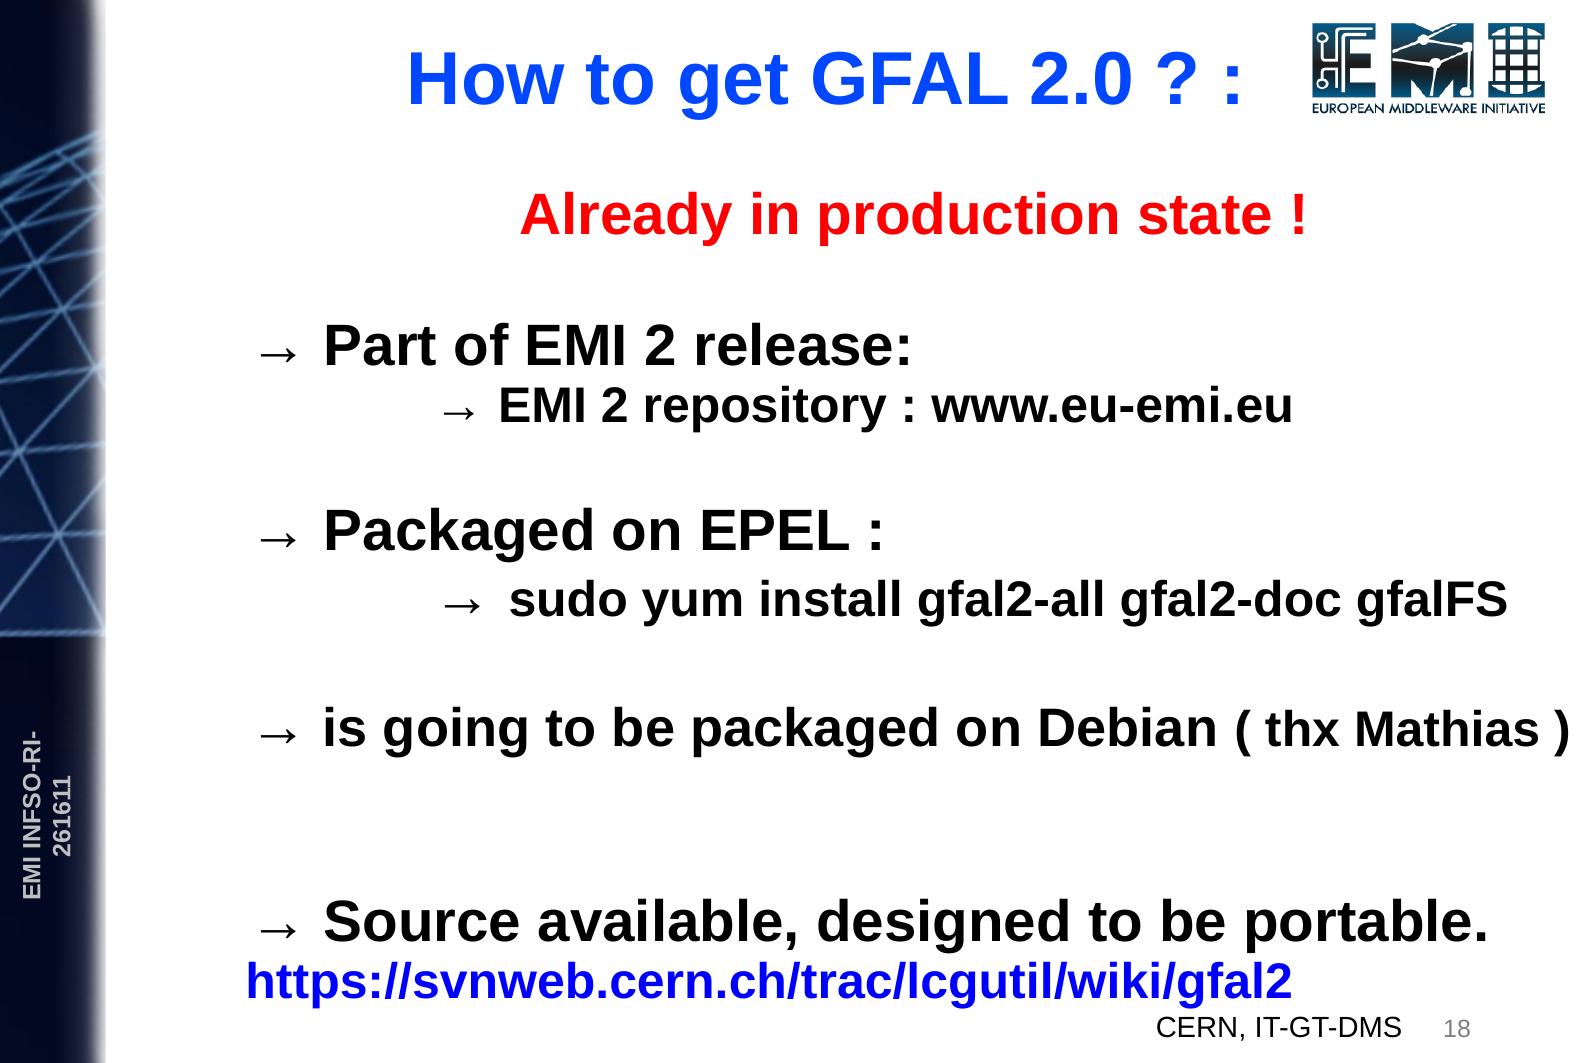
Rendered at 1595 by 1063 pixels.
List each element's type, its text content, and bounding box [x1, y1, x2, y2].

picture [0, 0, 118, 1063]
picture [1260, 7, 1595, 133]
text_box How to get GFAL 2.0 ? : [118, 29, 1536, 237]
text_box Already in production state ! → Part of EMI 2 release: → EMI 2 repository : www.eu-emi.eu → Packaged on EPEL : → sudo yum install gfal2-all gfal2-doc gfalFS → is going to be packaged on Debian ( thx Mathias ) → Source available, designed to be portable. https://svnweb.cern.ch/trac/lcgutil/wiki/gfal2 [206, 174, 1595, 1063]
